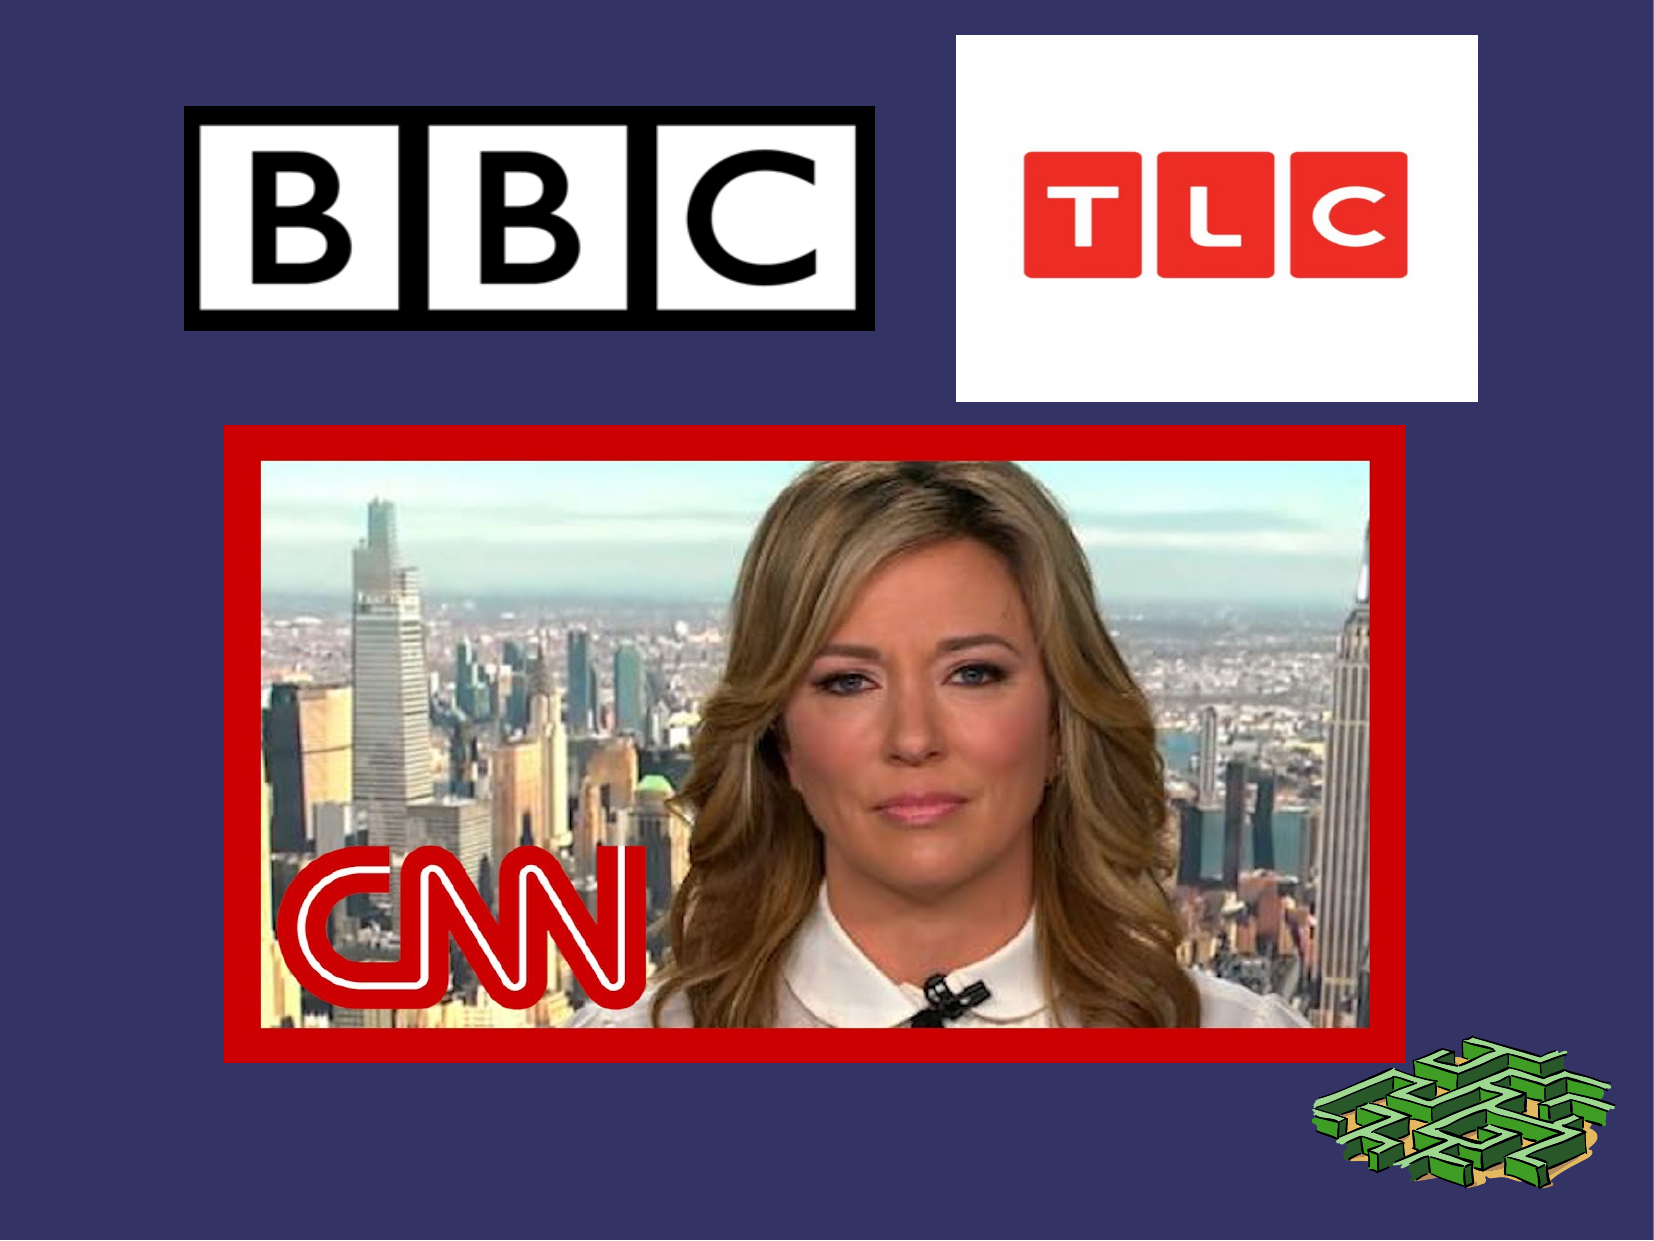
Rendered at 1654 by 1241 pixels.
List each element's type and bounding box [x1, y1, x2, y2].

picture [184, 106, 875, 331]
picture [224, 425, 1406, 1063]
picture [956, 35, 1478, 402]
